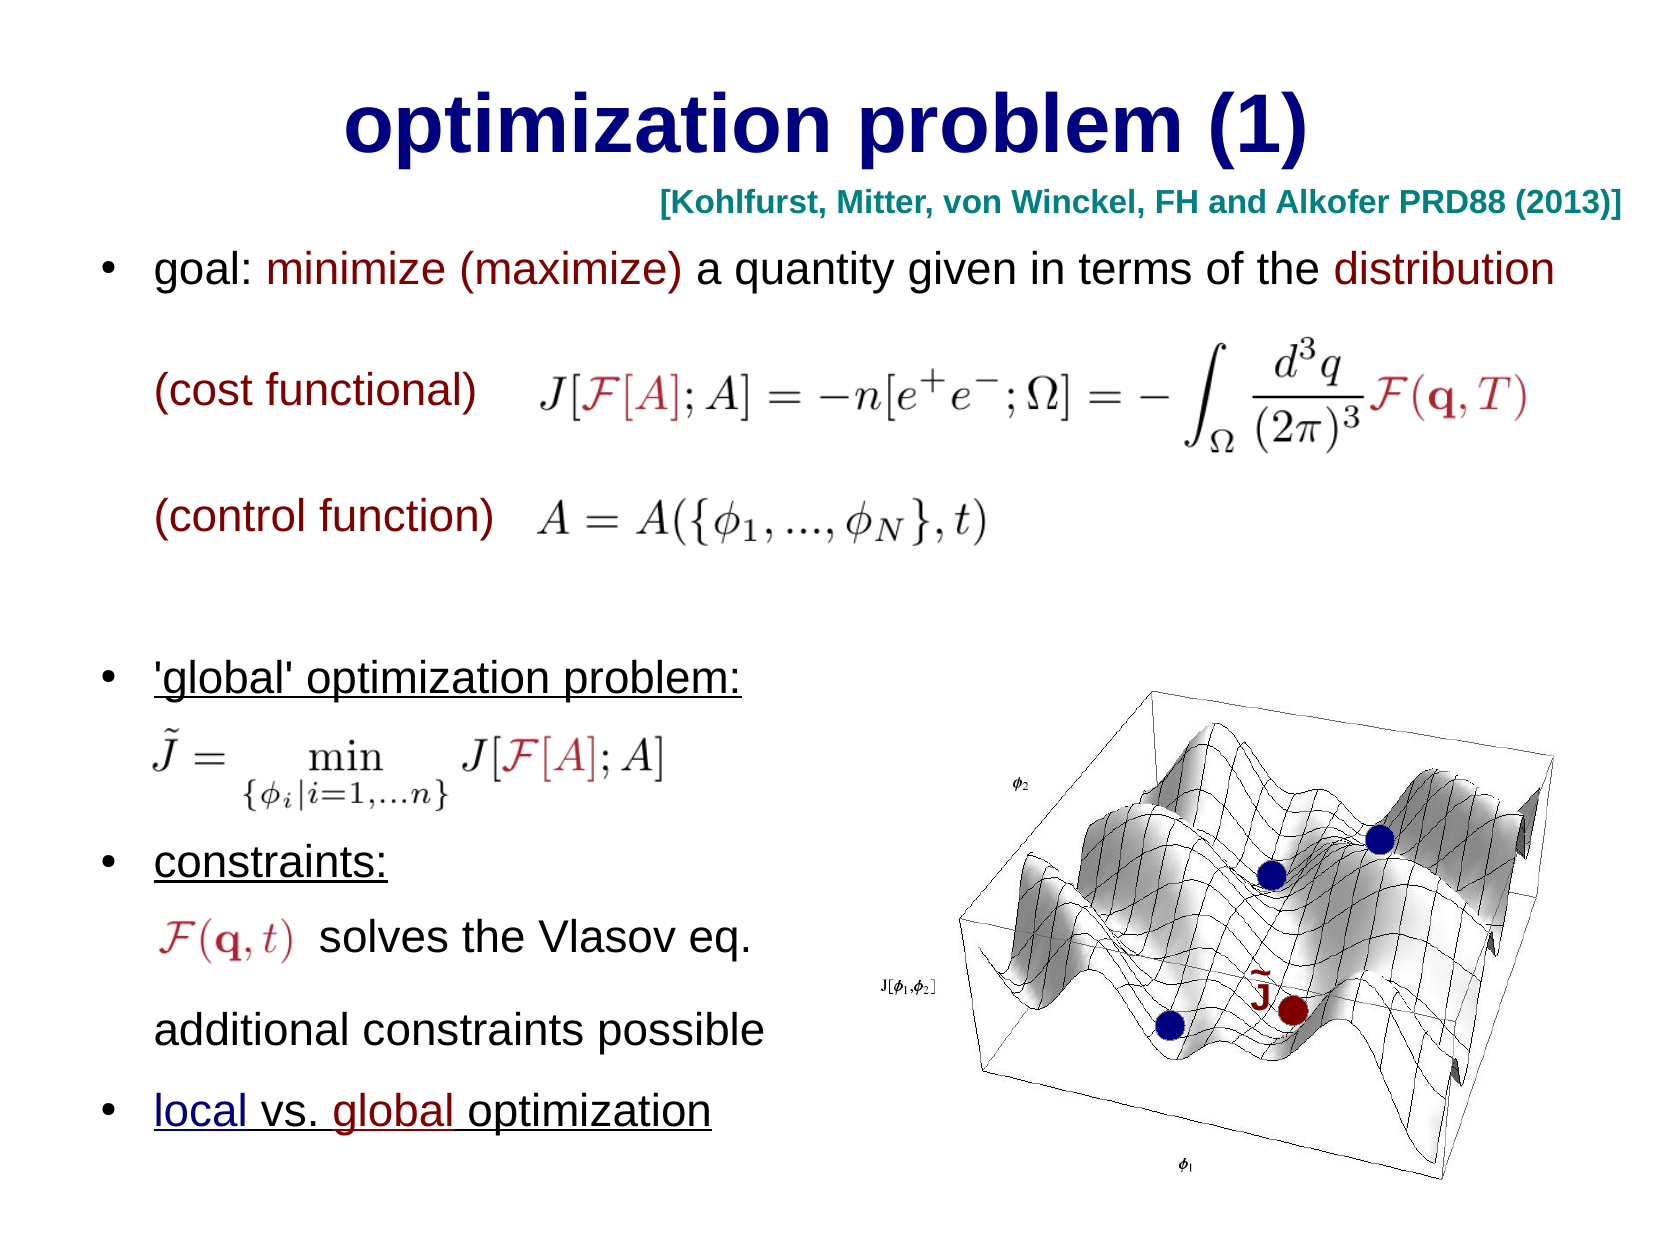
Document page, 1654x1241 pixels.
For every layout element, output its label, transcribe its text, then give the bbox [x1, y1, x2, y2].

text_box [1281, 995, 1309, 1026]
title optimization problem (1) [82, 19, 1571, 227]
picture [155, 913, 296, 966]
text_box J [1235, 1002, 1281, 1027]
picture [524, 479, 999, 563]
text_box [1155, 1010, 1186, 1041]
text_box [1256, 860, 1287, 891]
text_box [Kohlfurst, Mitter, von Winckel, FH and Alkofer PRD88 (2013)] [645, 175, 1644, 229]
text_box [1365, 824, 1396, 855]
picture [880, 1137, 1554, 1180]
list goal: minimize (maximize) a quantity given in terms of the distribution (cost functional) (control function) 'global' optimization problem: constraints: solves the Vlasov eq. additional constraints possible local vs. global optimization [82, 242, 1571, 1137]
text_box ~ [1234, 944, 1287, 1002]
picture [141, 726, 671, 817]
picture [531, 319, 1537, 462]
